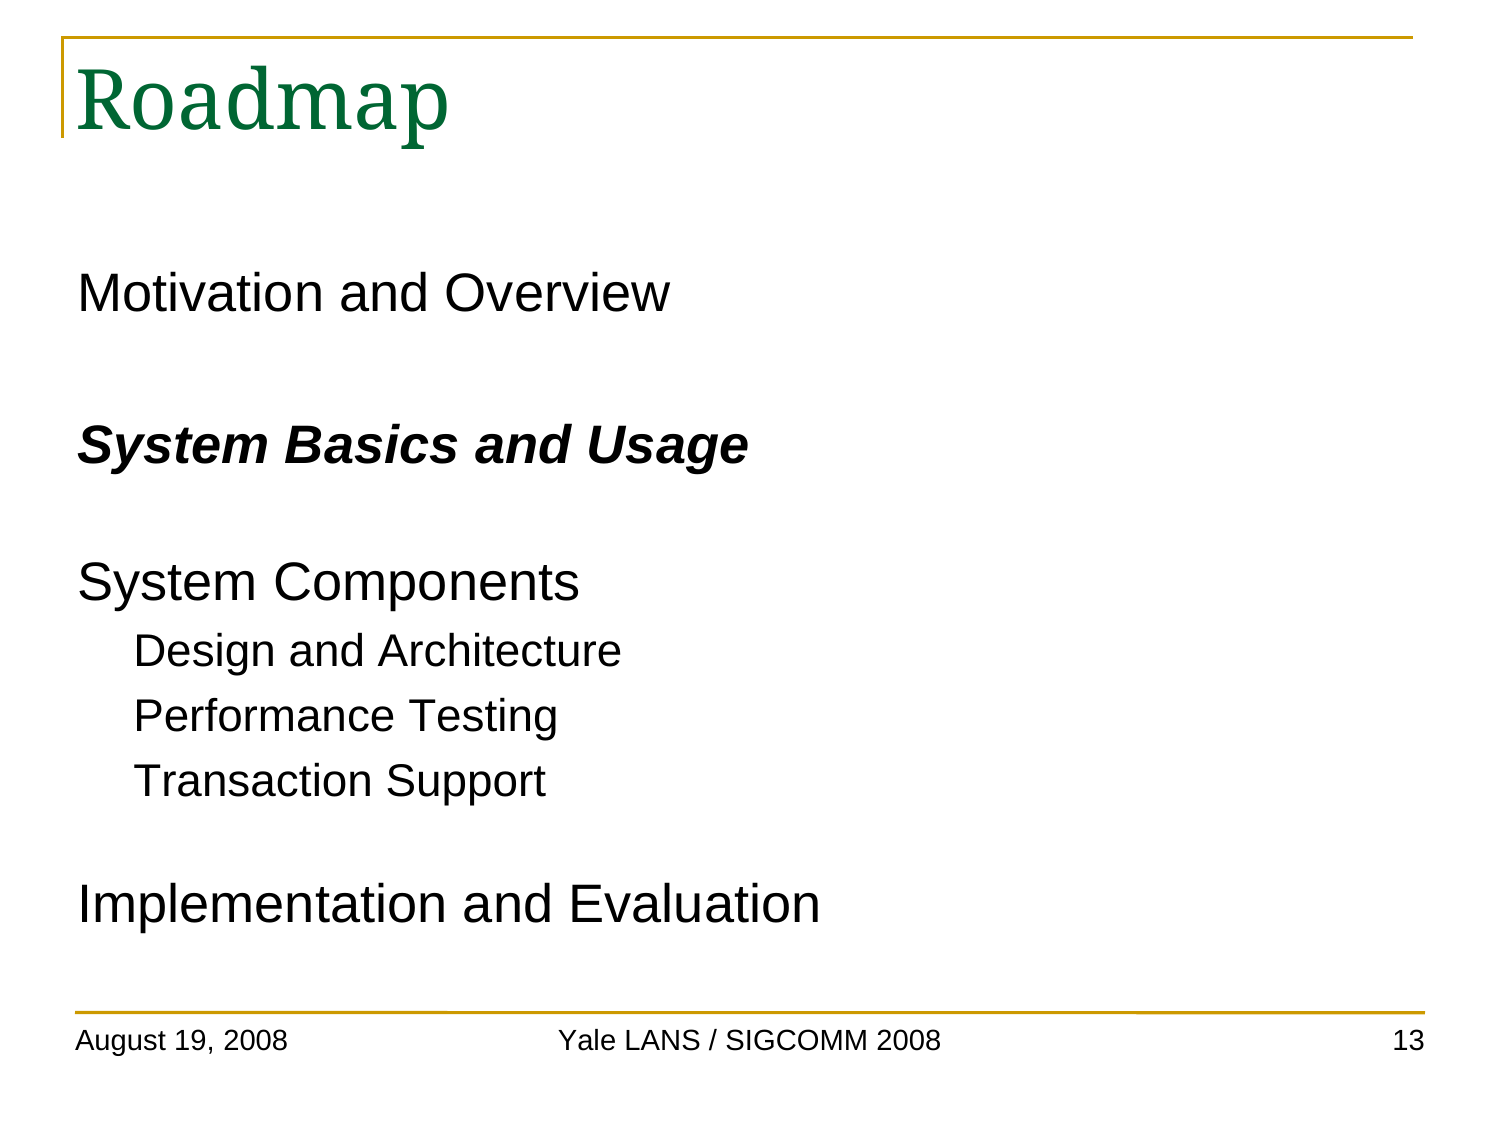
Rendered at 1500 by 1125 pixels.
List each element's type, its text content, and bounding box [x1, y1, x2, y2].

title Roadmap [75, 0, 1425, 198]
list Motivation and Overview System Basics and Usage System Components Design and Architecture Performance Testing Transaction Support Implementation and Evaluation [77, 262, 1425, 1006]
